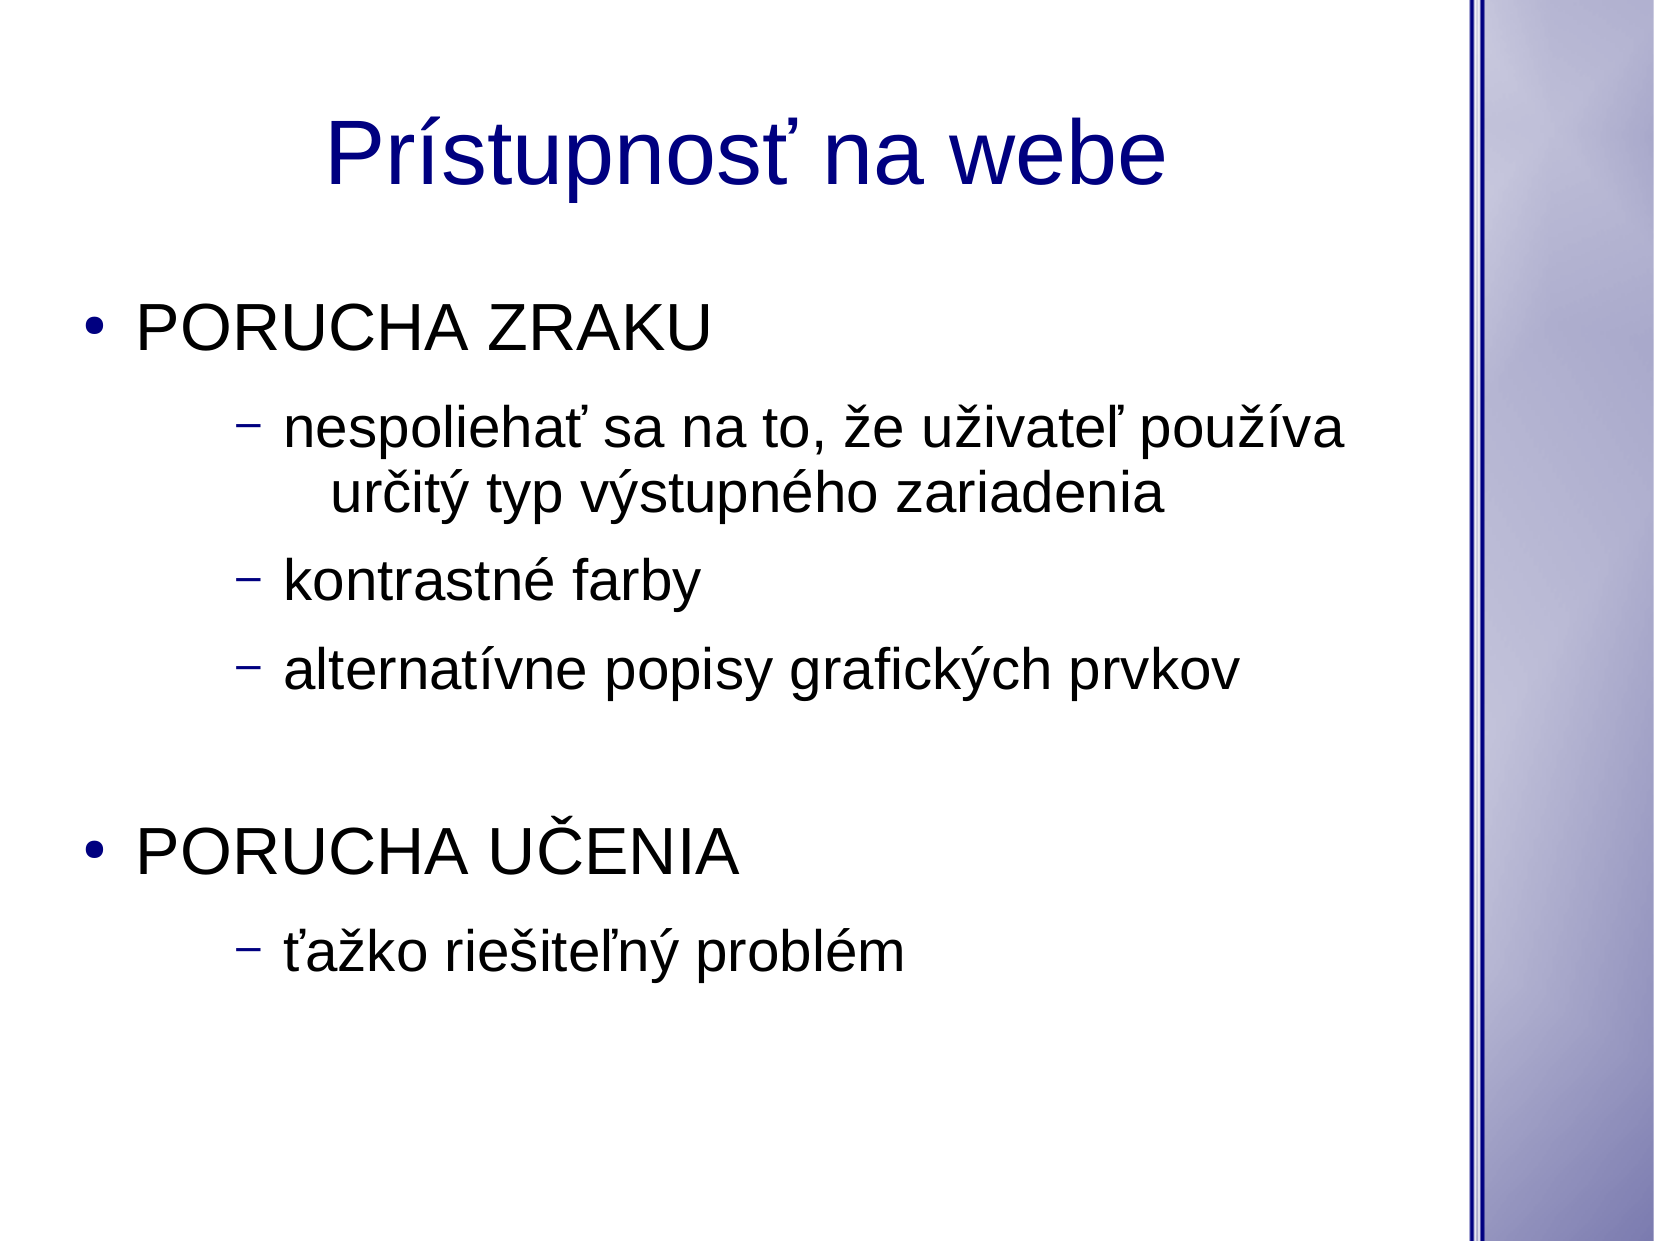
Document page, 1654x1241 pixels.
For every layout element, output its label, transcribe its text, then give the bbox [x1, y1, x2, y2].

picture [0, 0, 1654, 1241]
title Prístupnosť na webe [47, 49, 1447, 257]
list PORUCHA ZRAKU nespoliehať sa na to, že uživateľ používa určitý typ výstupného zariadenia kontrastné farby alternatívne popisy grafických prvkov PORUCHA UČENIA ťažko riešiteľný problém [47, 290, 1447, 1109]
